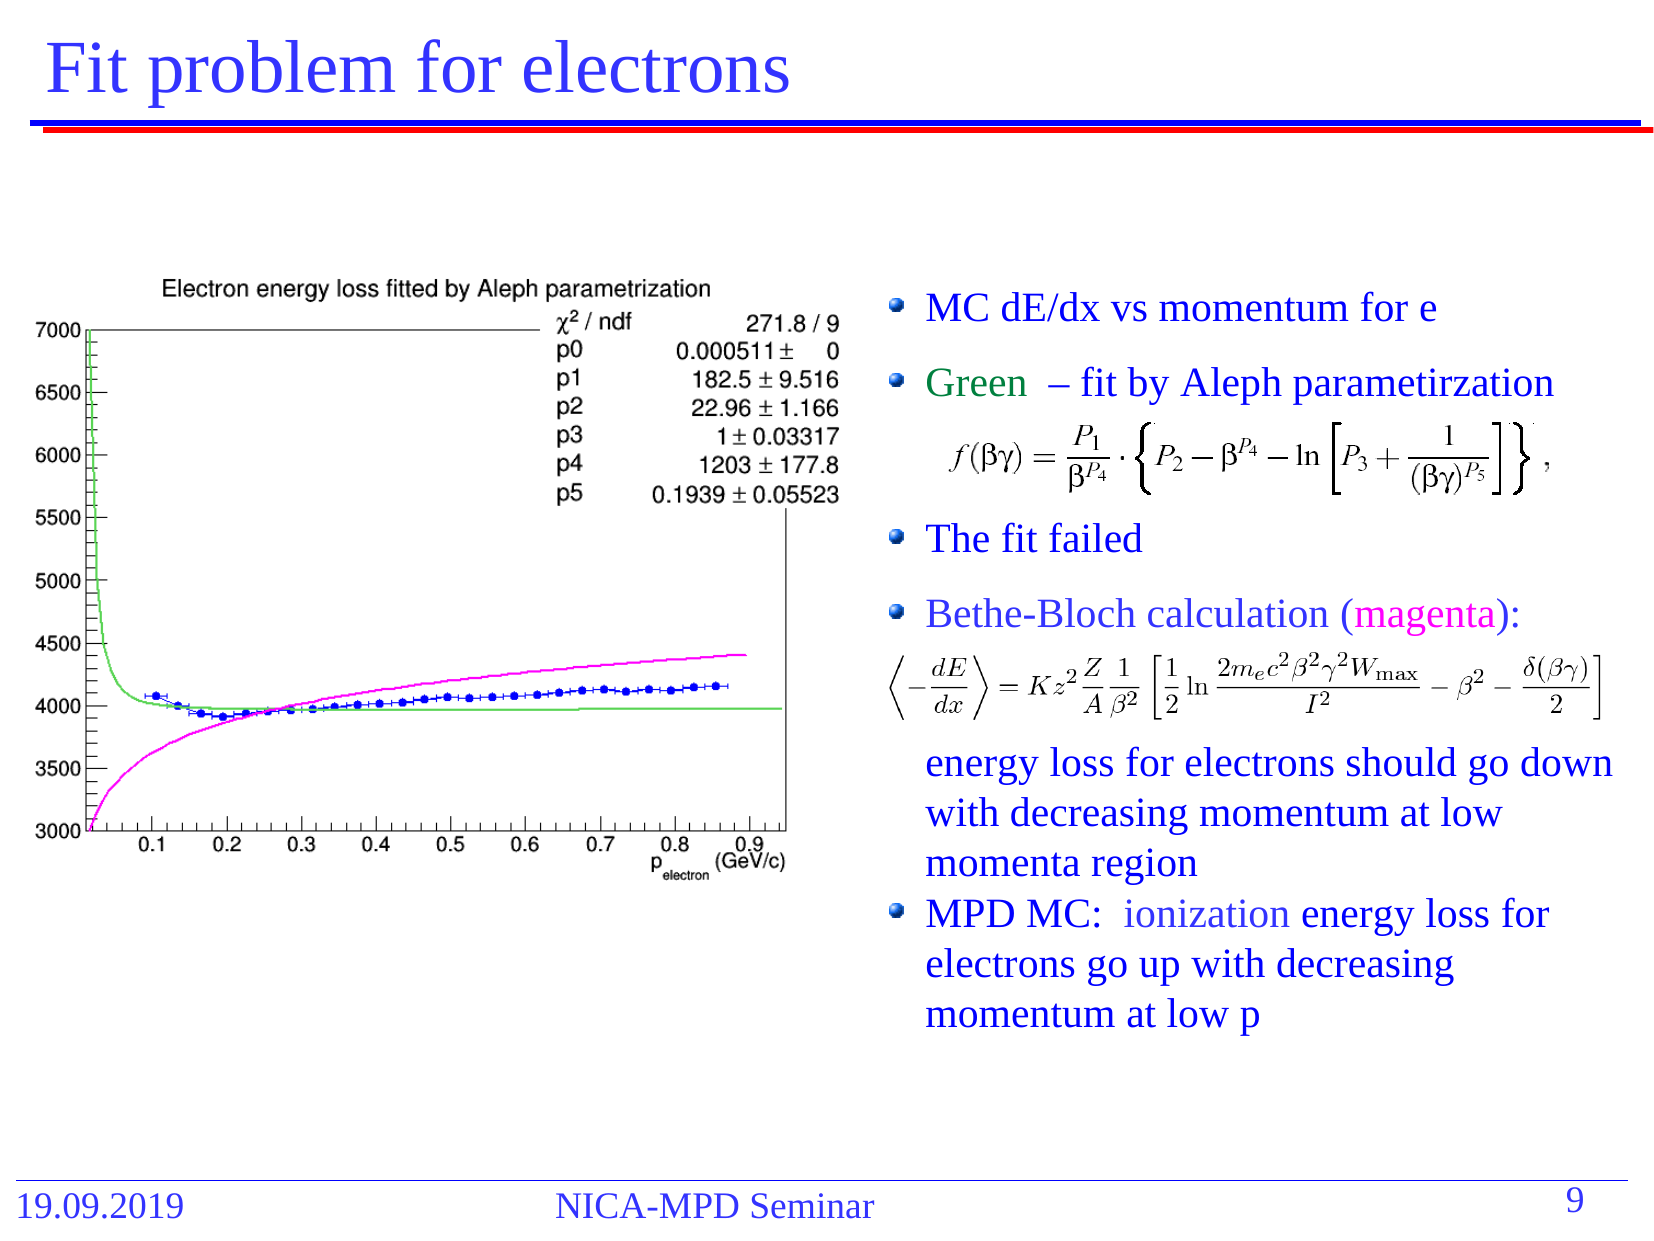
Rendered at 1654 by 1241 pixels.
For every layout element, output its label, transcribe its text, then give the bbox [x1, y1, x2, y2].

text_box Fit problem for electrons [30, 17, 1591, 208]
text_box MC dE/dx vs momentum for e Green – fit by Aleph parametirzation The fit failed Bethe-Bloch calculation (magenta): energy loss for electrons should go down with decreasing momentum at low momenta region MPD MC: ionization energy loss for electrons go up with decreasing momentum at low p [875, 202, 1639, 1111]
picture [0, 267, 873, 894]
picture [885, 642, 1606, 729]
